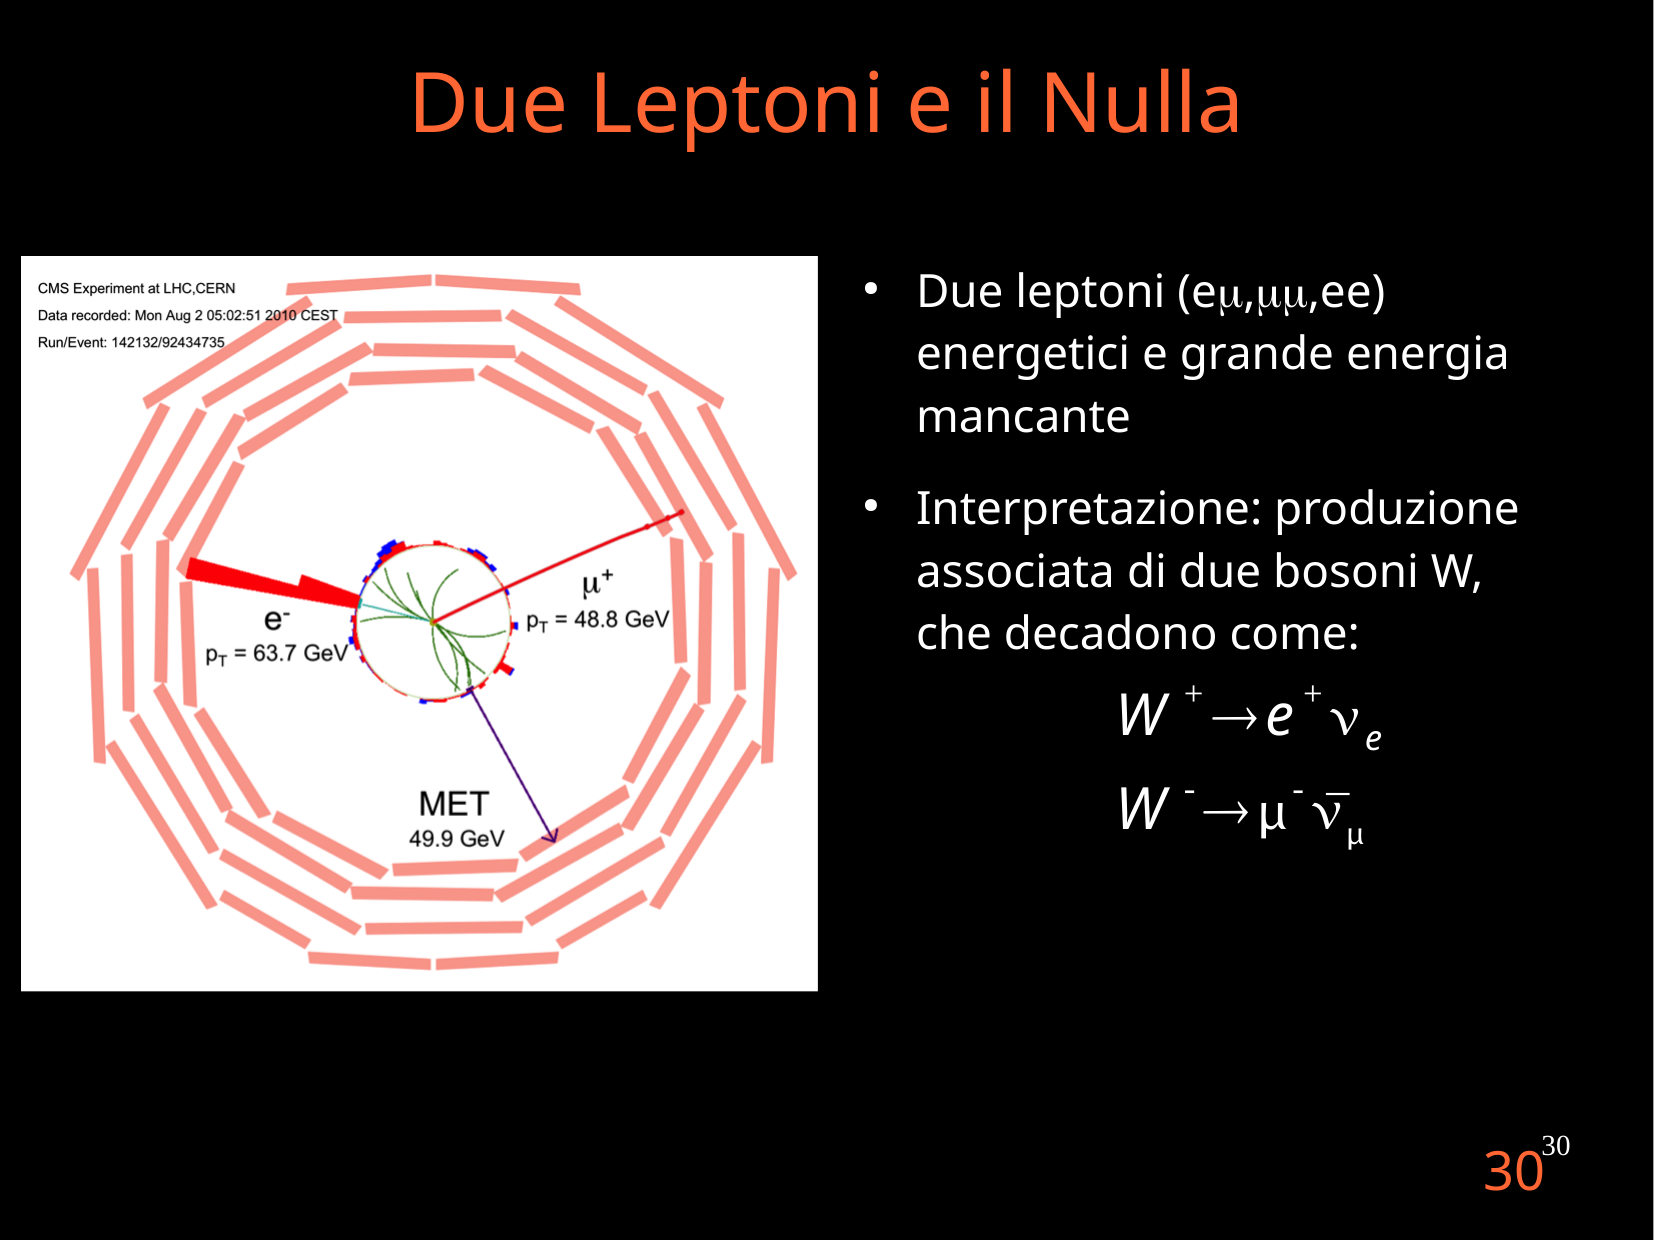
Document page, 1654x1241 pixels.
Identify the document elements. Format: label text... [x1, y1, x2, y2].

chart [1108, 675, 1389, 759]
title Due Leptoni e il Nulla [82, 47, 1571, 153]
picture [20, 255, 819, 993]
list Due leptoni (em,mm,ee) energetici e grande energia mancante Interpretazione: produzione associata di due bosoni W, che decadono come: [845, 258, 1572, 1165]
chart [1108, 769, 1373, 856]
